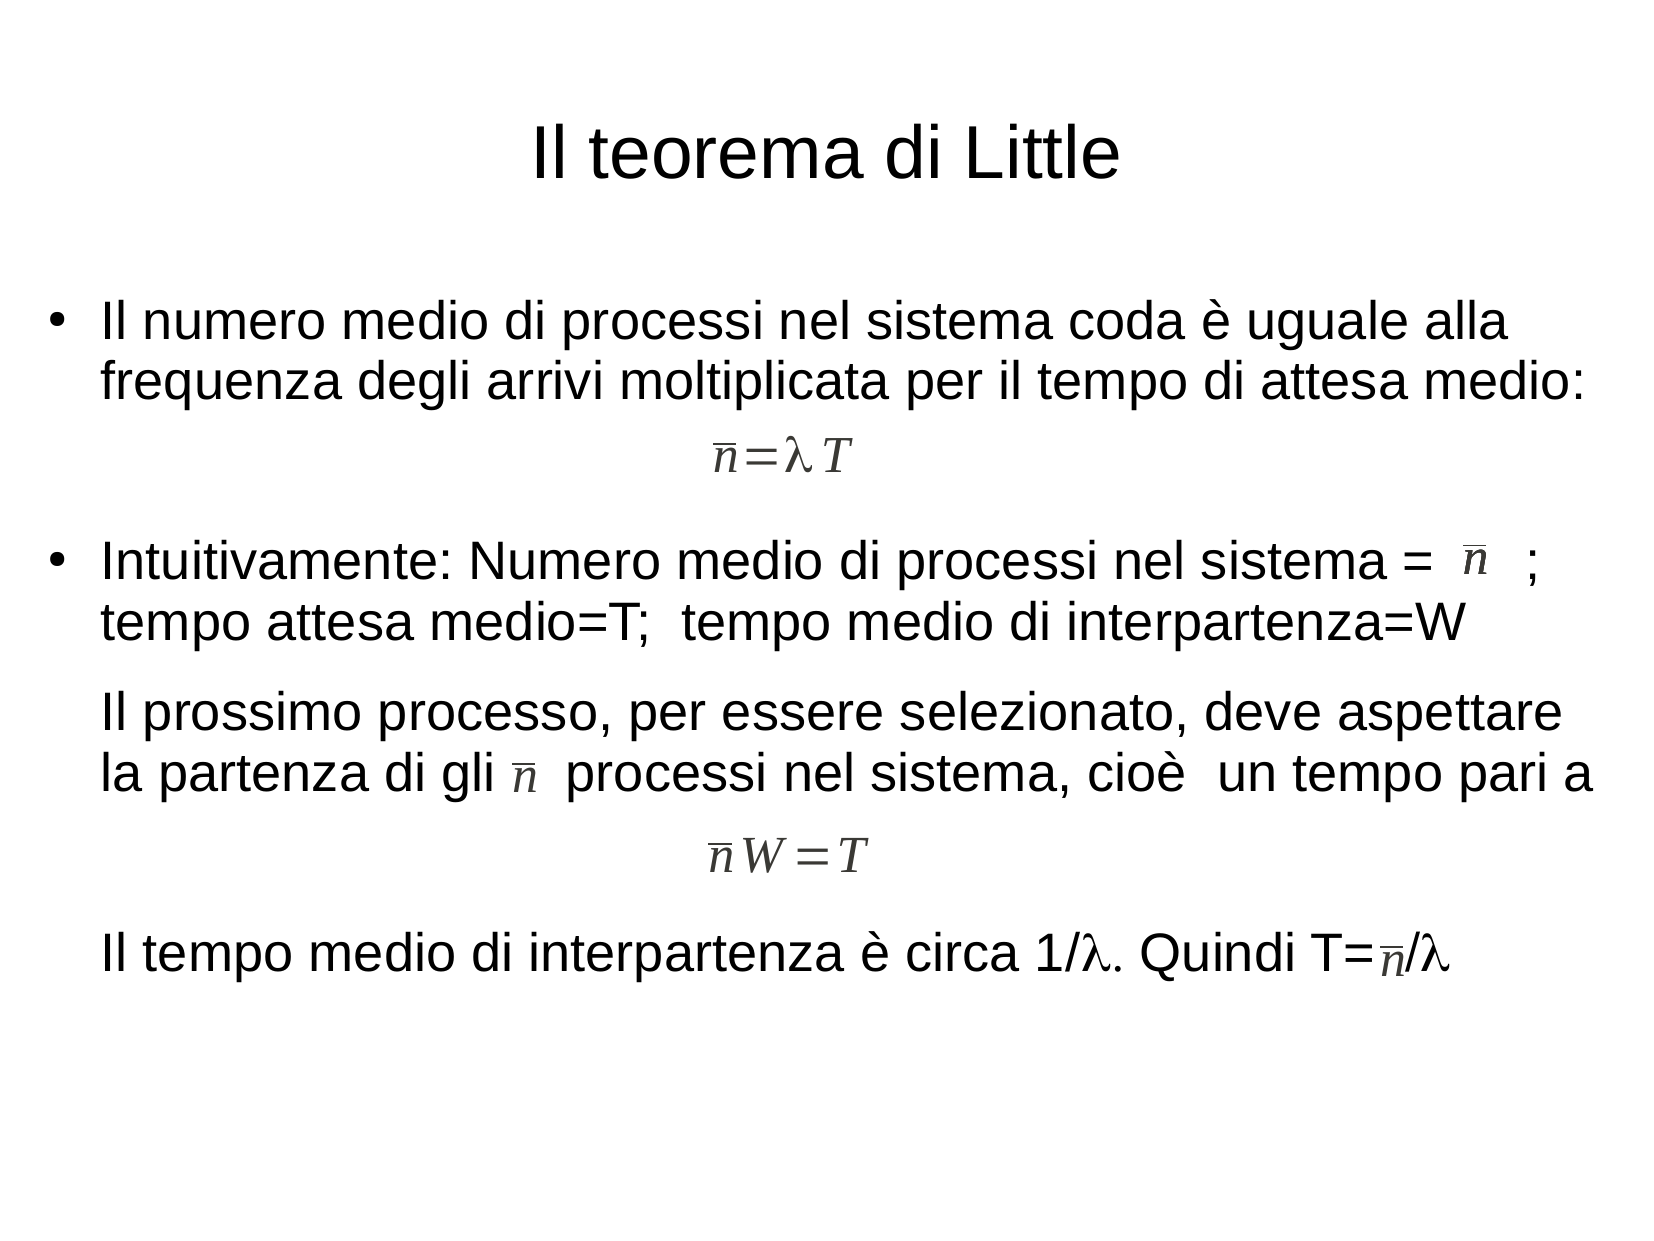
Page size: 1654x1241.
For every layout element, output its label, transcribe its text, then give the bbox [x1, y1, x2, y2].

chart [504, 745, 545, 804]
chart [1455, 527, 1496, 586]
title Il teorema di Little [82, 49, 1571, 257]
list Il numero medio di processi nel sistema coda è uguale alla frequenza degli arrivi moltiplicata per il tempo di attesa medio: Intuitivamente: Numero medio di processi nel sistema = ; tempo attesa medio=T; tempo medio di interpartenza=W Il prossimo processo, per essere selezionato, deve aspettare la partenza di gli processi nel sistema, cioè un tempo pari a Il tempo medio di interpartenza è circa 1/l. Quindi T= /l [30, 290, 1606, 1201]
chart [1372, 929, 1413, 987]
chart [700, 826, 879, 884]
chart [705, 425, 863, 484]
